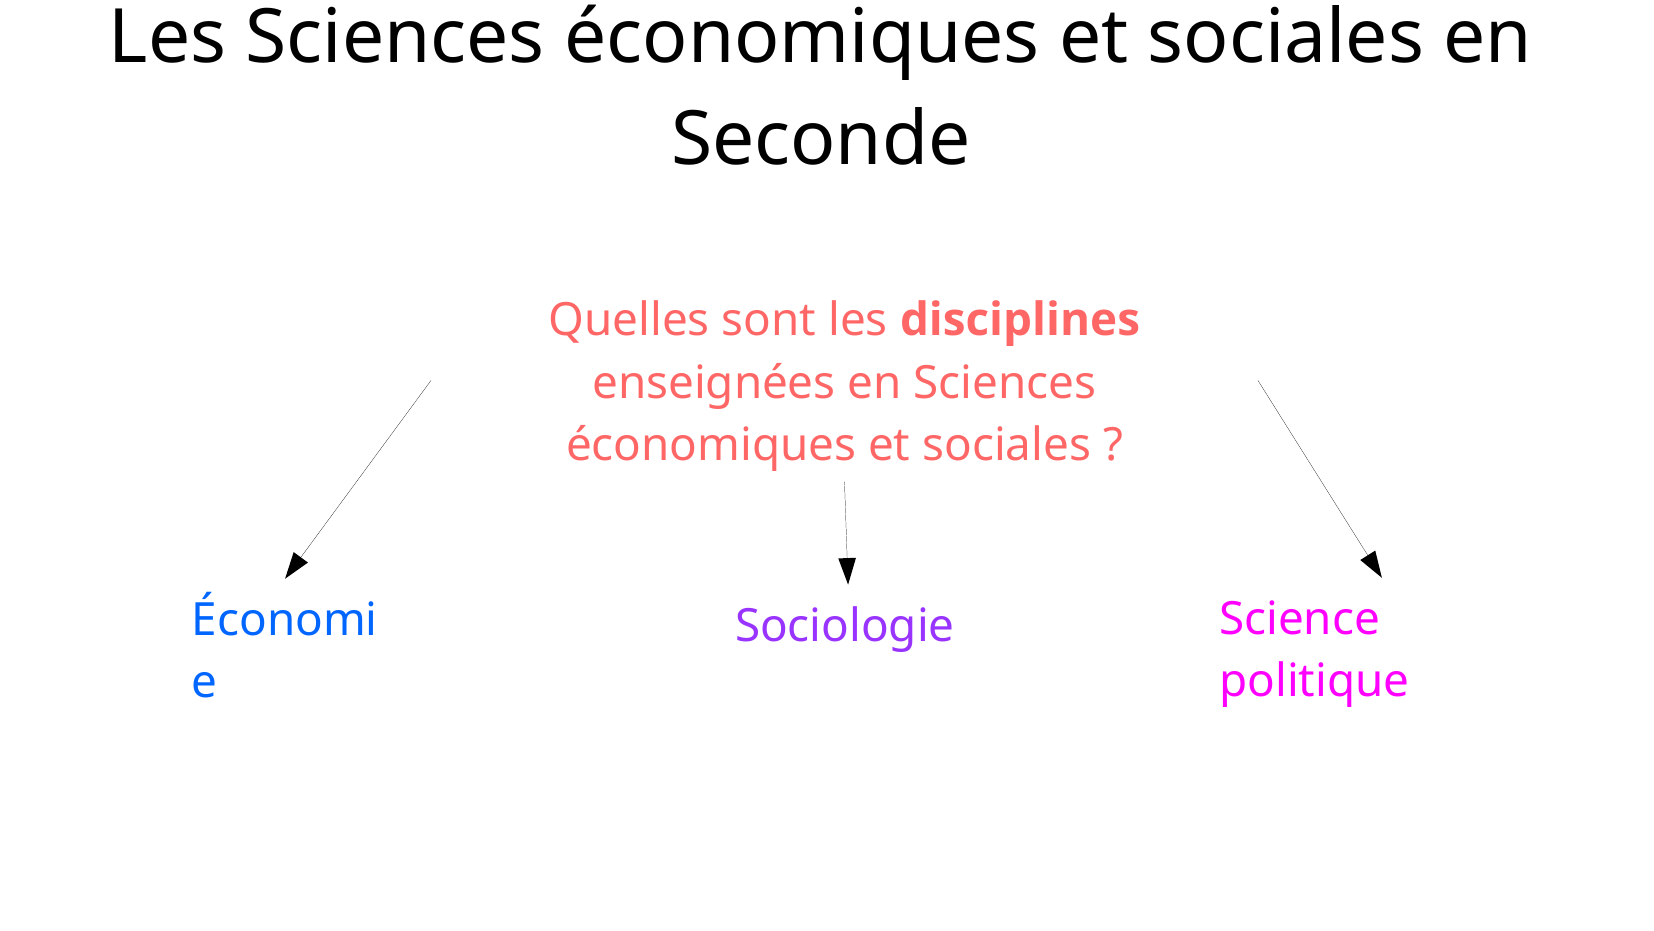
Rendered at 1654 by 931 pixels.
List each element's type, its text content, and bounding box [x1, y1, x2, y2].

text_box Quelles sont les disciplines enseignées en Sciences économiques et sociales ? [431, 279, 1258, 400]
text_box Sociologie [720, 584, 976, 652]
title Les Sciences économiques et sociales en Seconde [47, 41, 1595, 128]
text_box Science politique [1204, 577, 1560, 646]
text_box Économie [177, 578, 394, 649]
